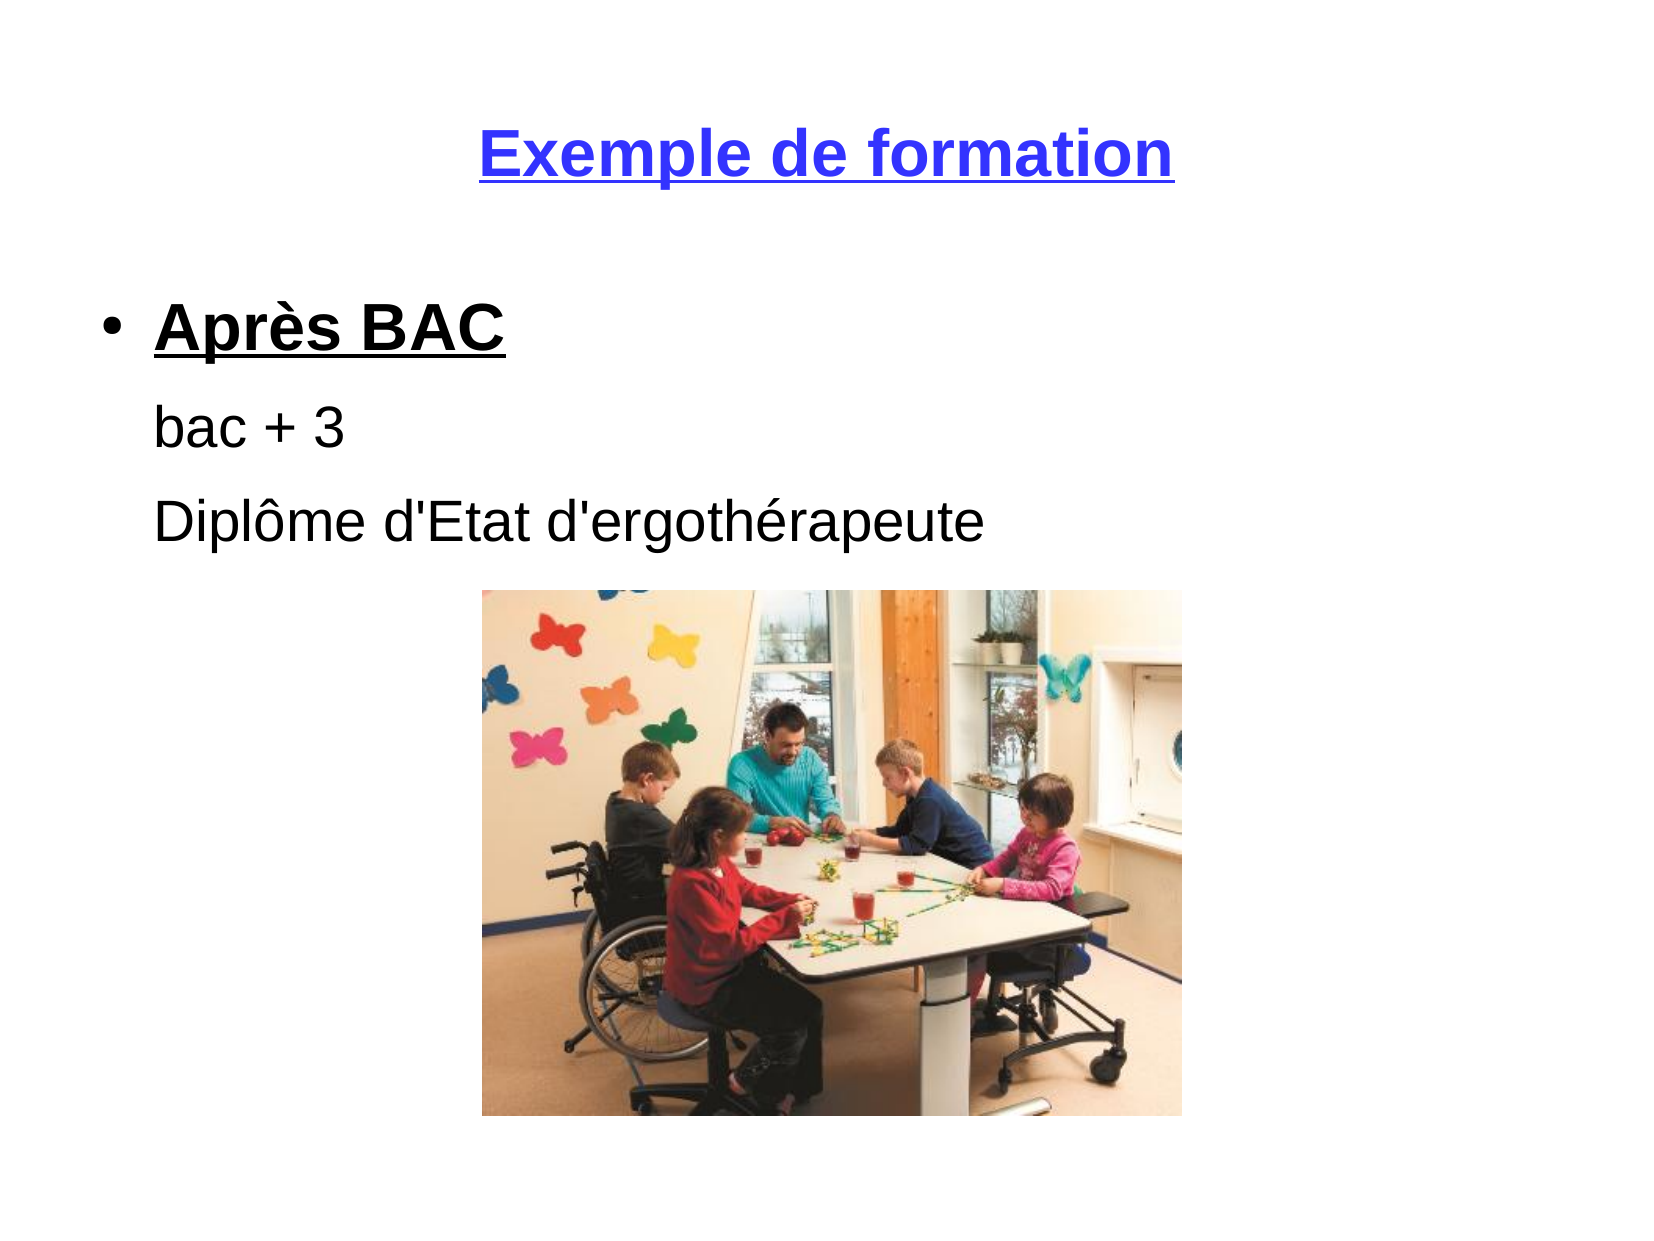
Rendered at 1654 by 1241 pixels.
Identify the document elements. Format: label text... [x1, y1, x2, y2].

picture [482, 590, 1182, 1116]
list Après BAC bac + 3 Diplôme d'Etat d'ergothérapeute [82, 290, 1571, 1109]
title Exemple de formation [82, 49, 1571, 257]
